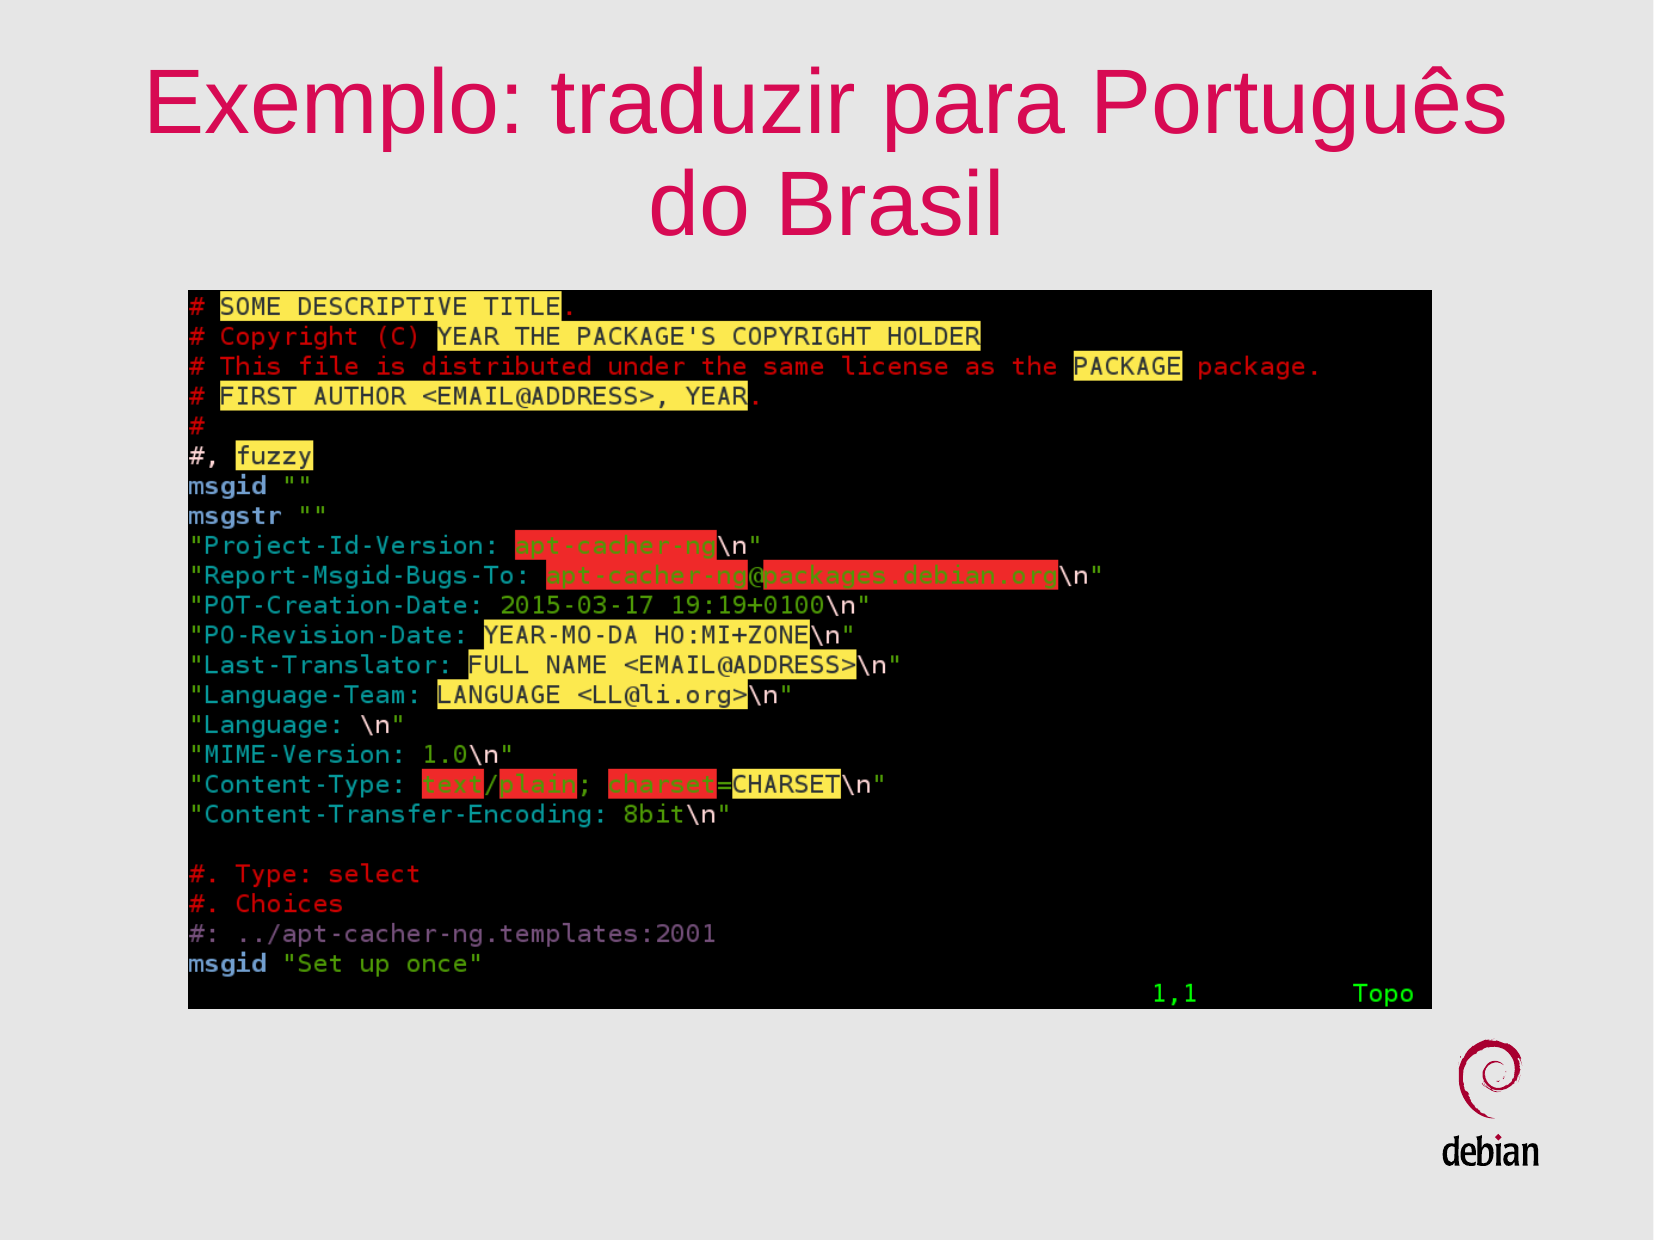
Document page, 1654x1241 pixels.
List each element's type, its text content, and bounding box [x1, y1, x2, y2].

picture [188, 290, 1432, 1009]
title Exemplo: traduzir para Português do Brasil [82, 49, 1571, 257]
